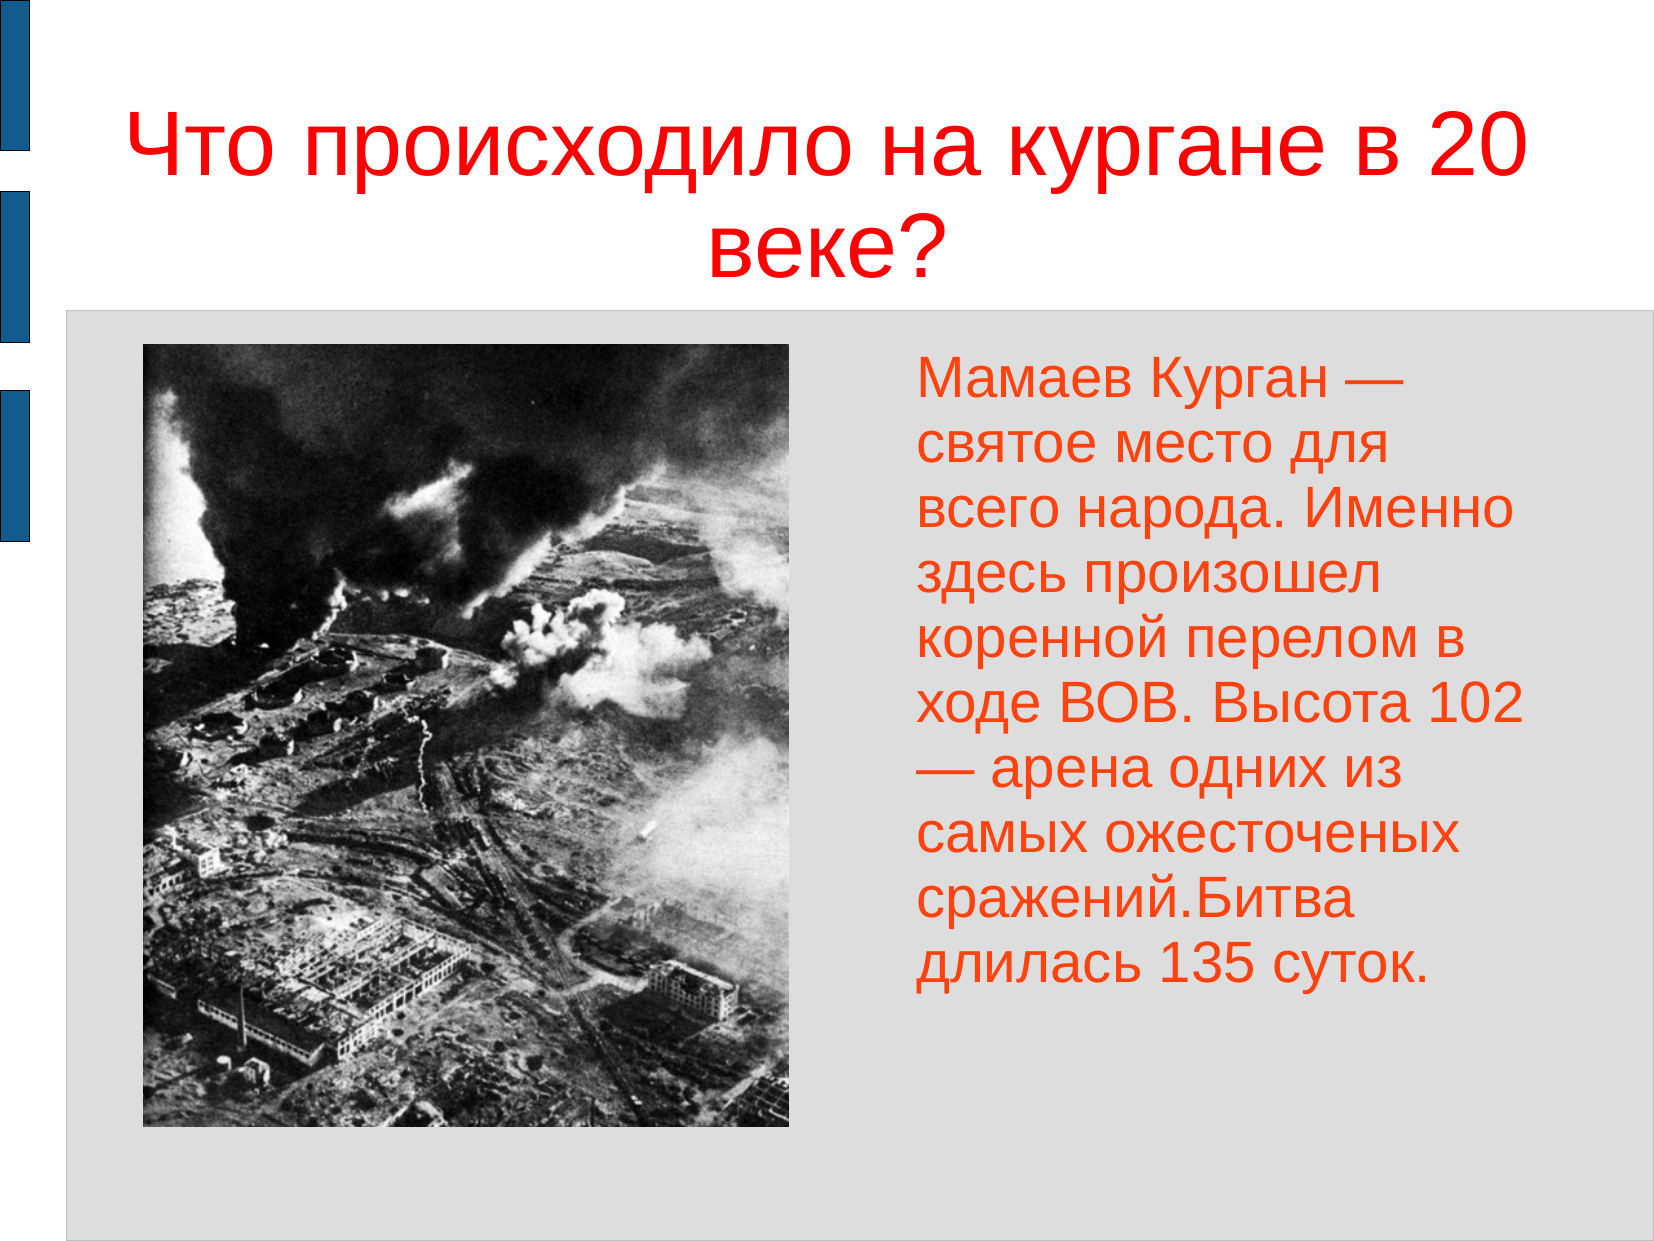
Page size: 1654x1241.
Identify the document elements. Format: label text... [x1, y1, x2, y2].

title Что происходило на кургане в 20 веке? [121, 92, 1534, 298]
list Мамаев Курган — святое место для всего народа. Именно здесь произошел коренной перелом в ходе ВОВ. Высота 102 — арена одних из самых ожесточеных сражений.Битва длилась 135 суток. [845, 344, 1535, 1112]
picture [143, 344, 789, 1127]
